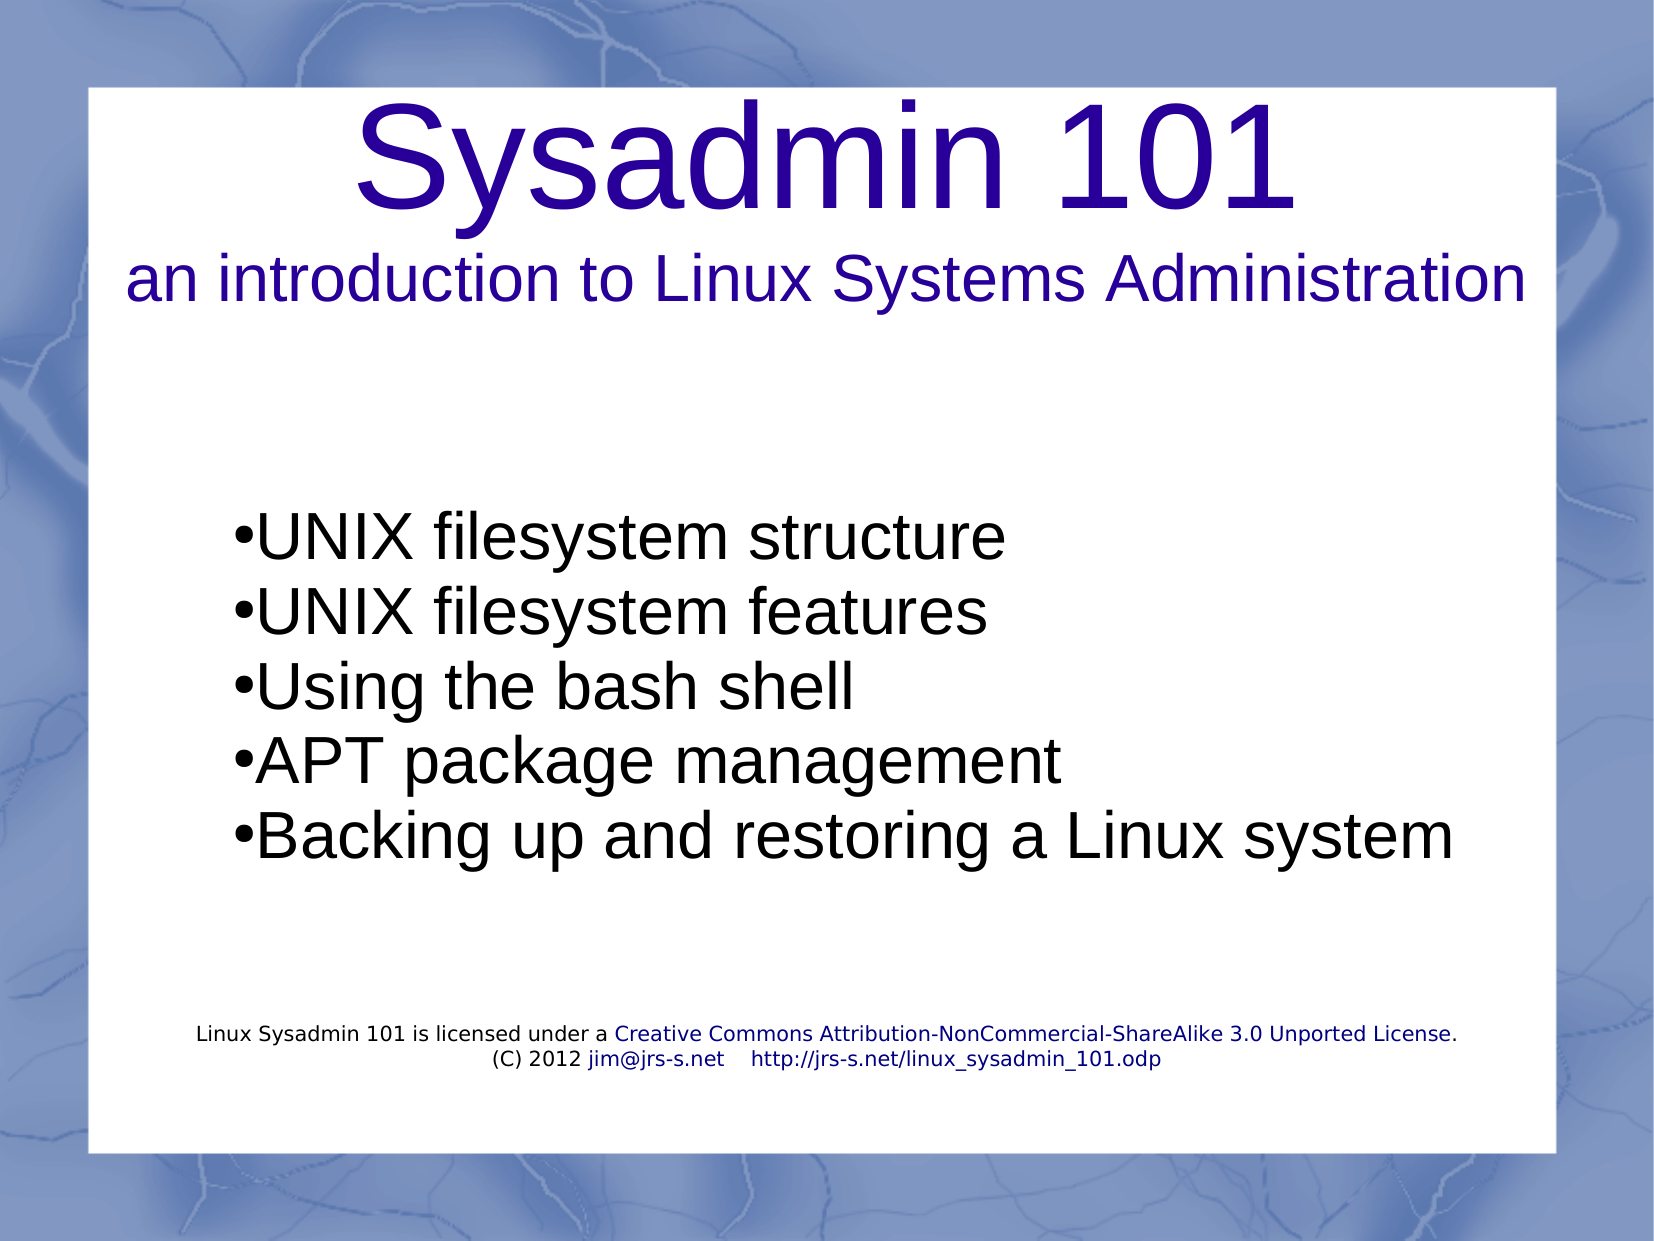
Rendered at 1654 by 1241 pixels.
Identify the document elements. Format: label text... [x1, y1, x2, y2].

title Sysadmin 101 an introduction to Linux Systems Administration [118, 73, 1536, 316]
subtitle UNIX filesystem structure UNIX filesystem features Using the bash shell APT package management Backing up and restoring a Linux system Linux Sysadmin 101 is licensed under a Creative Commons Attribution-NonCommercial-ShareAlike 3.0 Unported License. (C) 2012 jim@jrs-s.net http://jrs-s.net/linux_sysadmin_101.odp [147, 325, 1506, 1096]
picture [0, 0, 1654, 1241]
